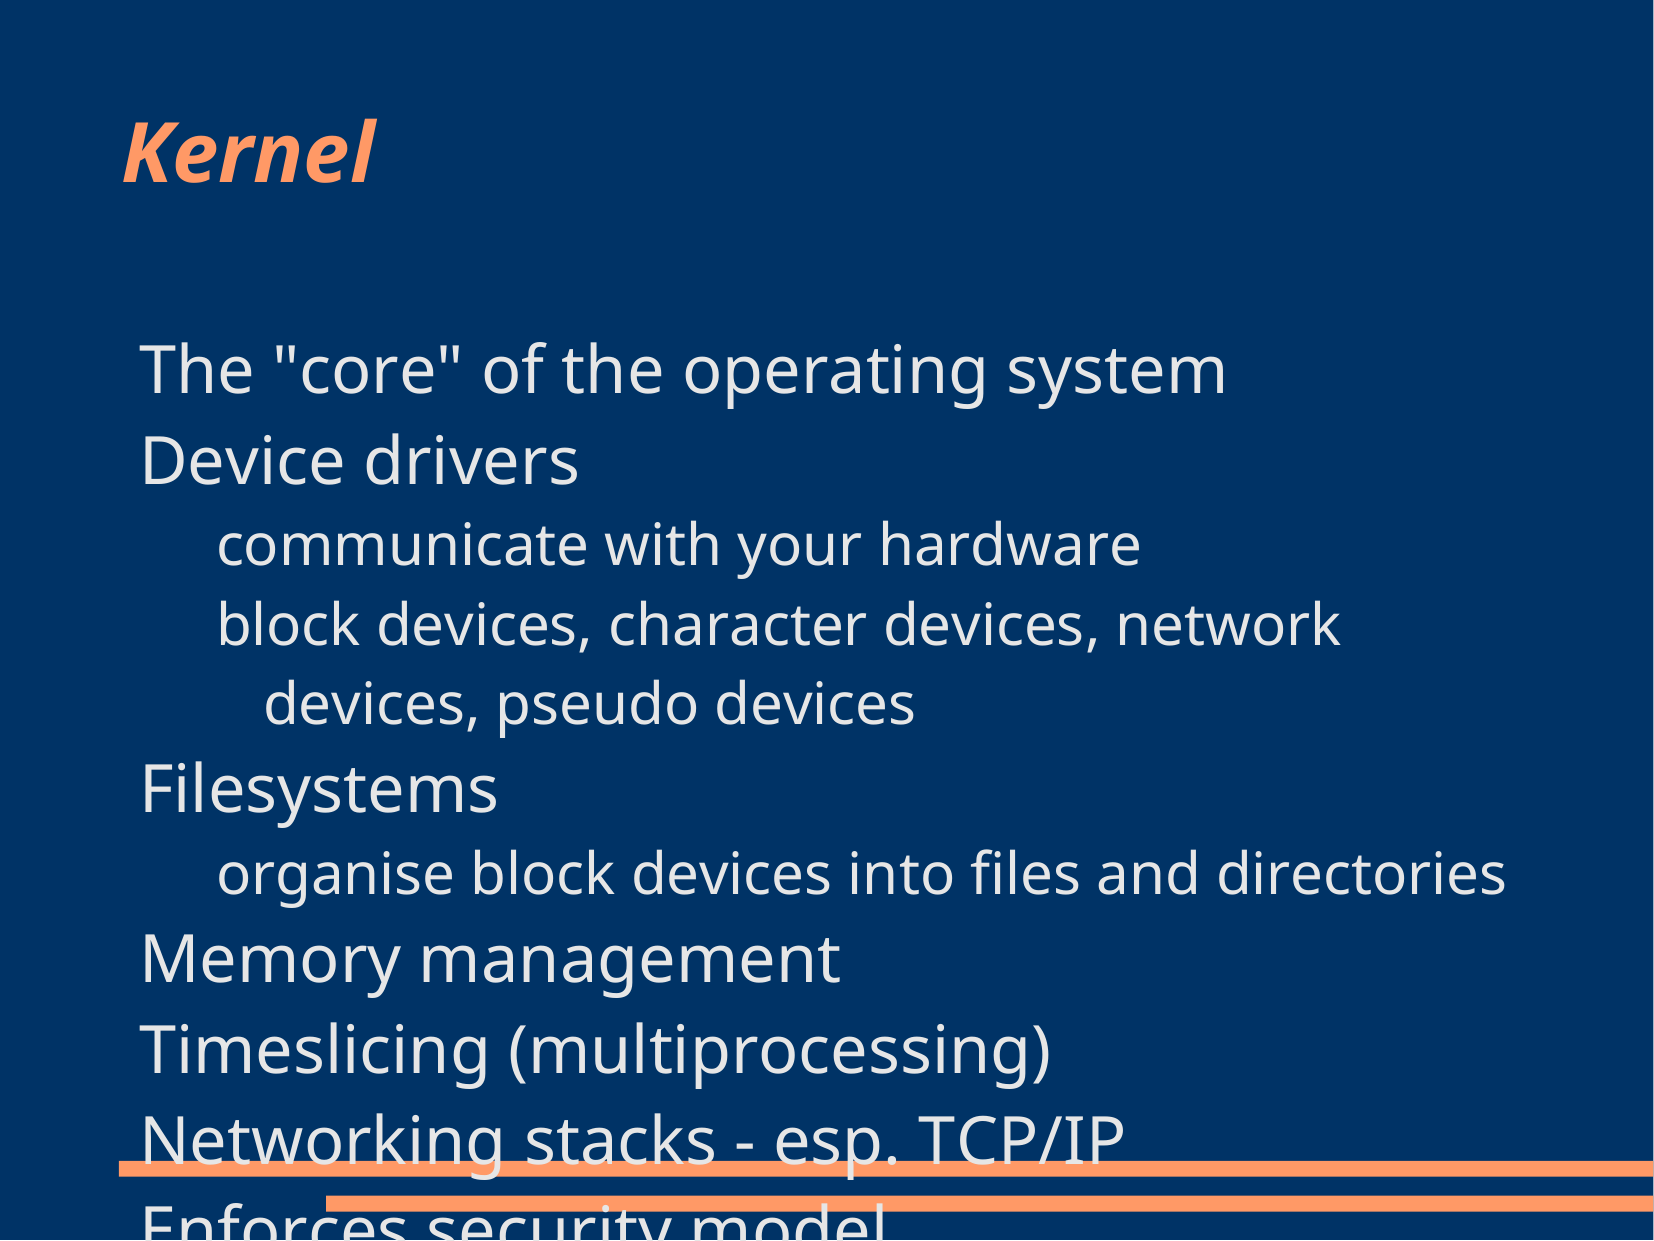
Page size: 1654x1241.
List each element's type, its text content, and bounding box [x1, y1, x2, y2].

list The "core" of the operating system Device drivers communicate with your hardware block devices, character devices, network devices, pseudo devices Filesystems organise block devices into files and directories Memory management Timeslicing (multiprocessing) Networking stacks - esp. TCP/IP Enforces security model [121, 322, 1561, 1170]
title Kernel [121, 46, 1534, 254]
